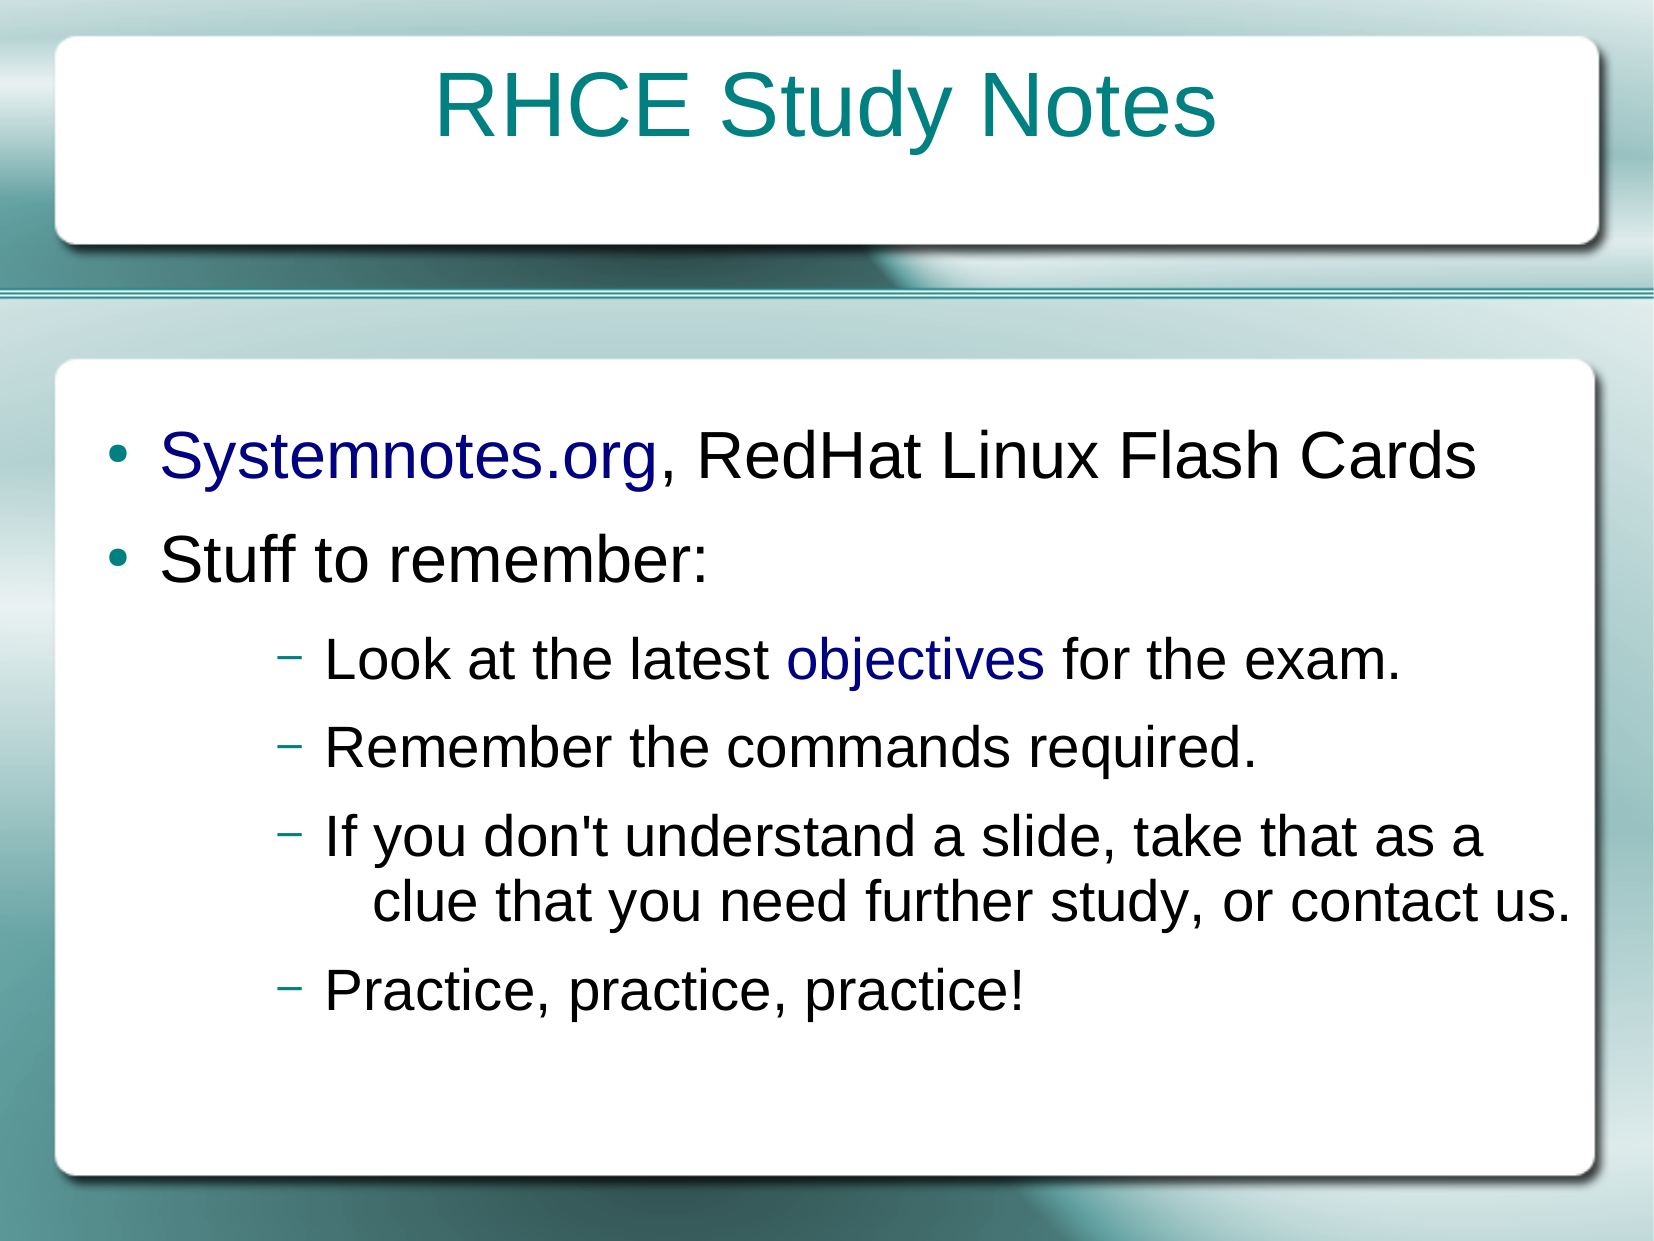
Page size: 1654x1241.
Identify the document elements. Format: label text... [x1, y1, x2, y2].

picture [0, 0, 1654, 1241]
list Systemnotes.org, RedHat Linux Flash Cards Stuff to remember: Look at the latest objectives for the exam. Remember the commands required. If you don't understand a slide, take that as a clue that you need further study, or contact us. Practice, practice, practice! [88, 313, 1577, 1022]
title RHCE Study Notes [82, 15, 1571, 194]
